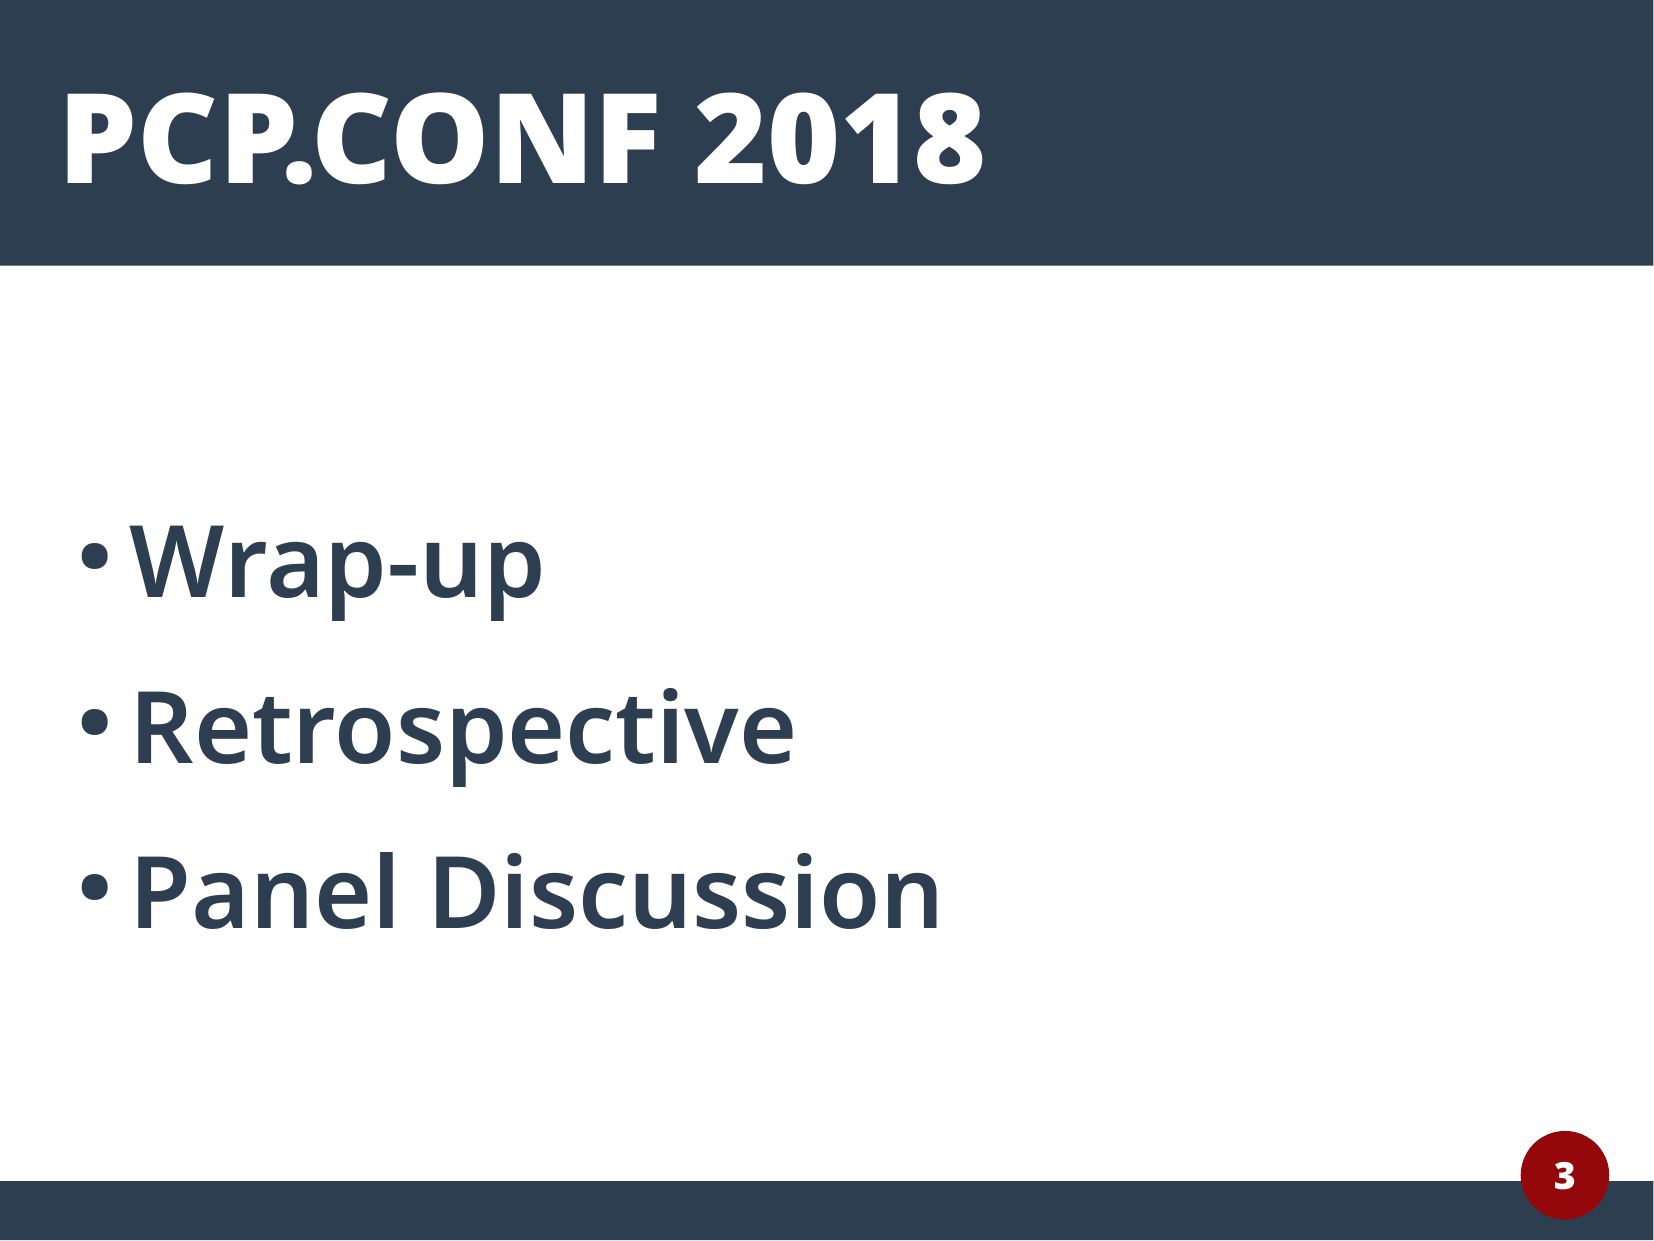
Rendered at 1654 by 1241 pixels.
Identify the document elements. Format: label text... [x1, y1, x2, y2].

title PCP.CONF 2018 [59, 49, 1595, 207]
list Wrap-up Retrospective Panel Discussion [59, 324, 1595, 1152]
